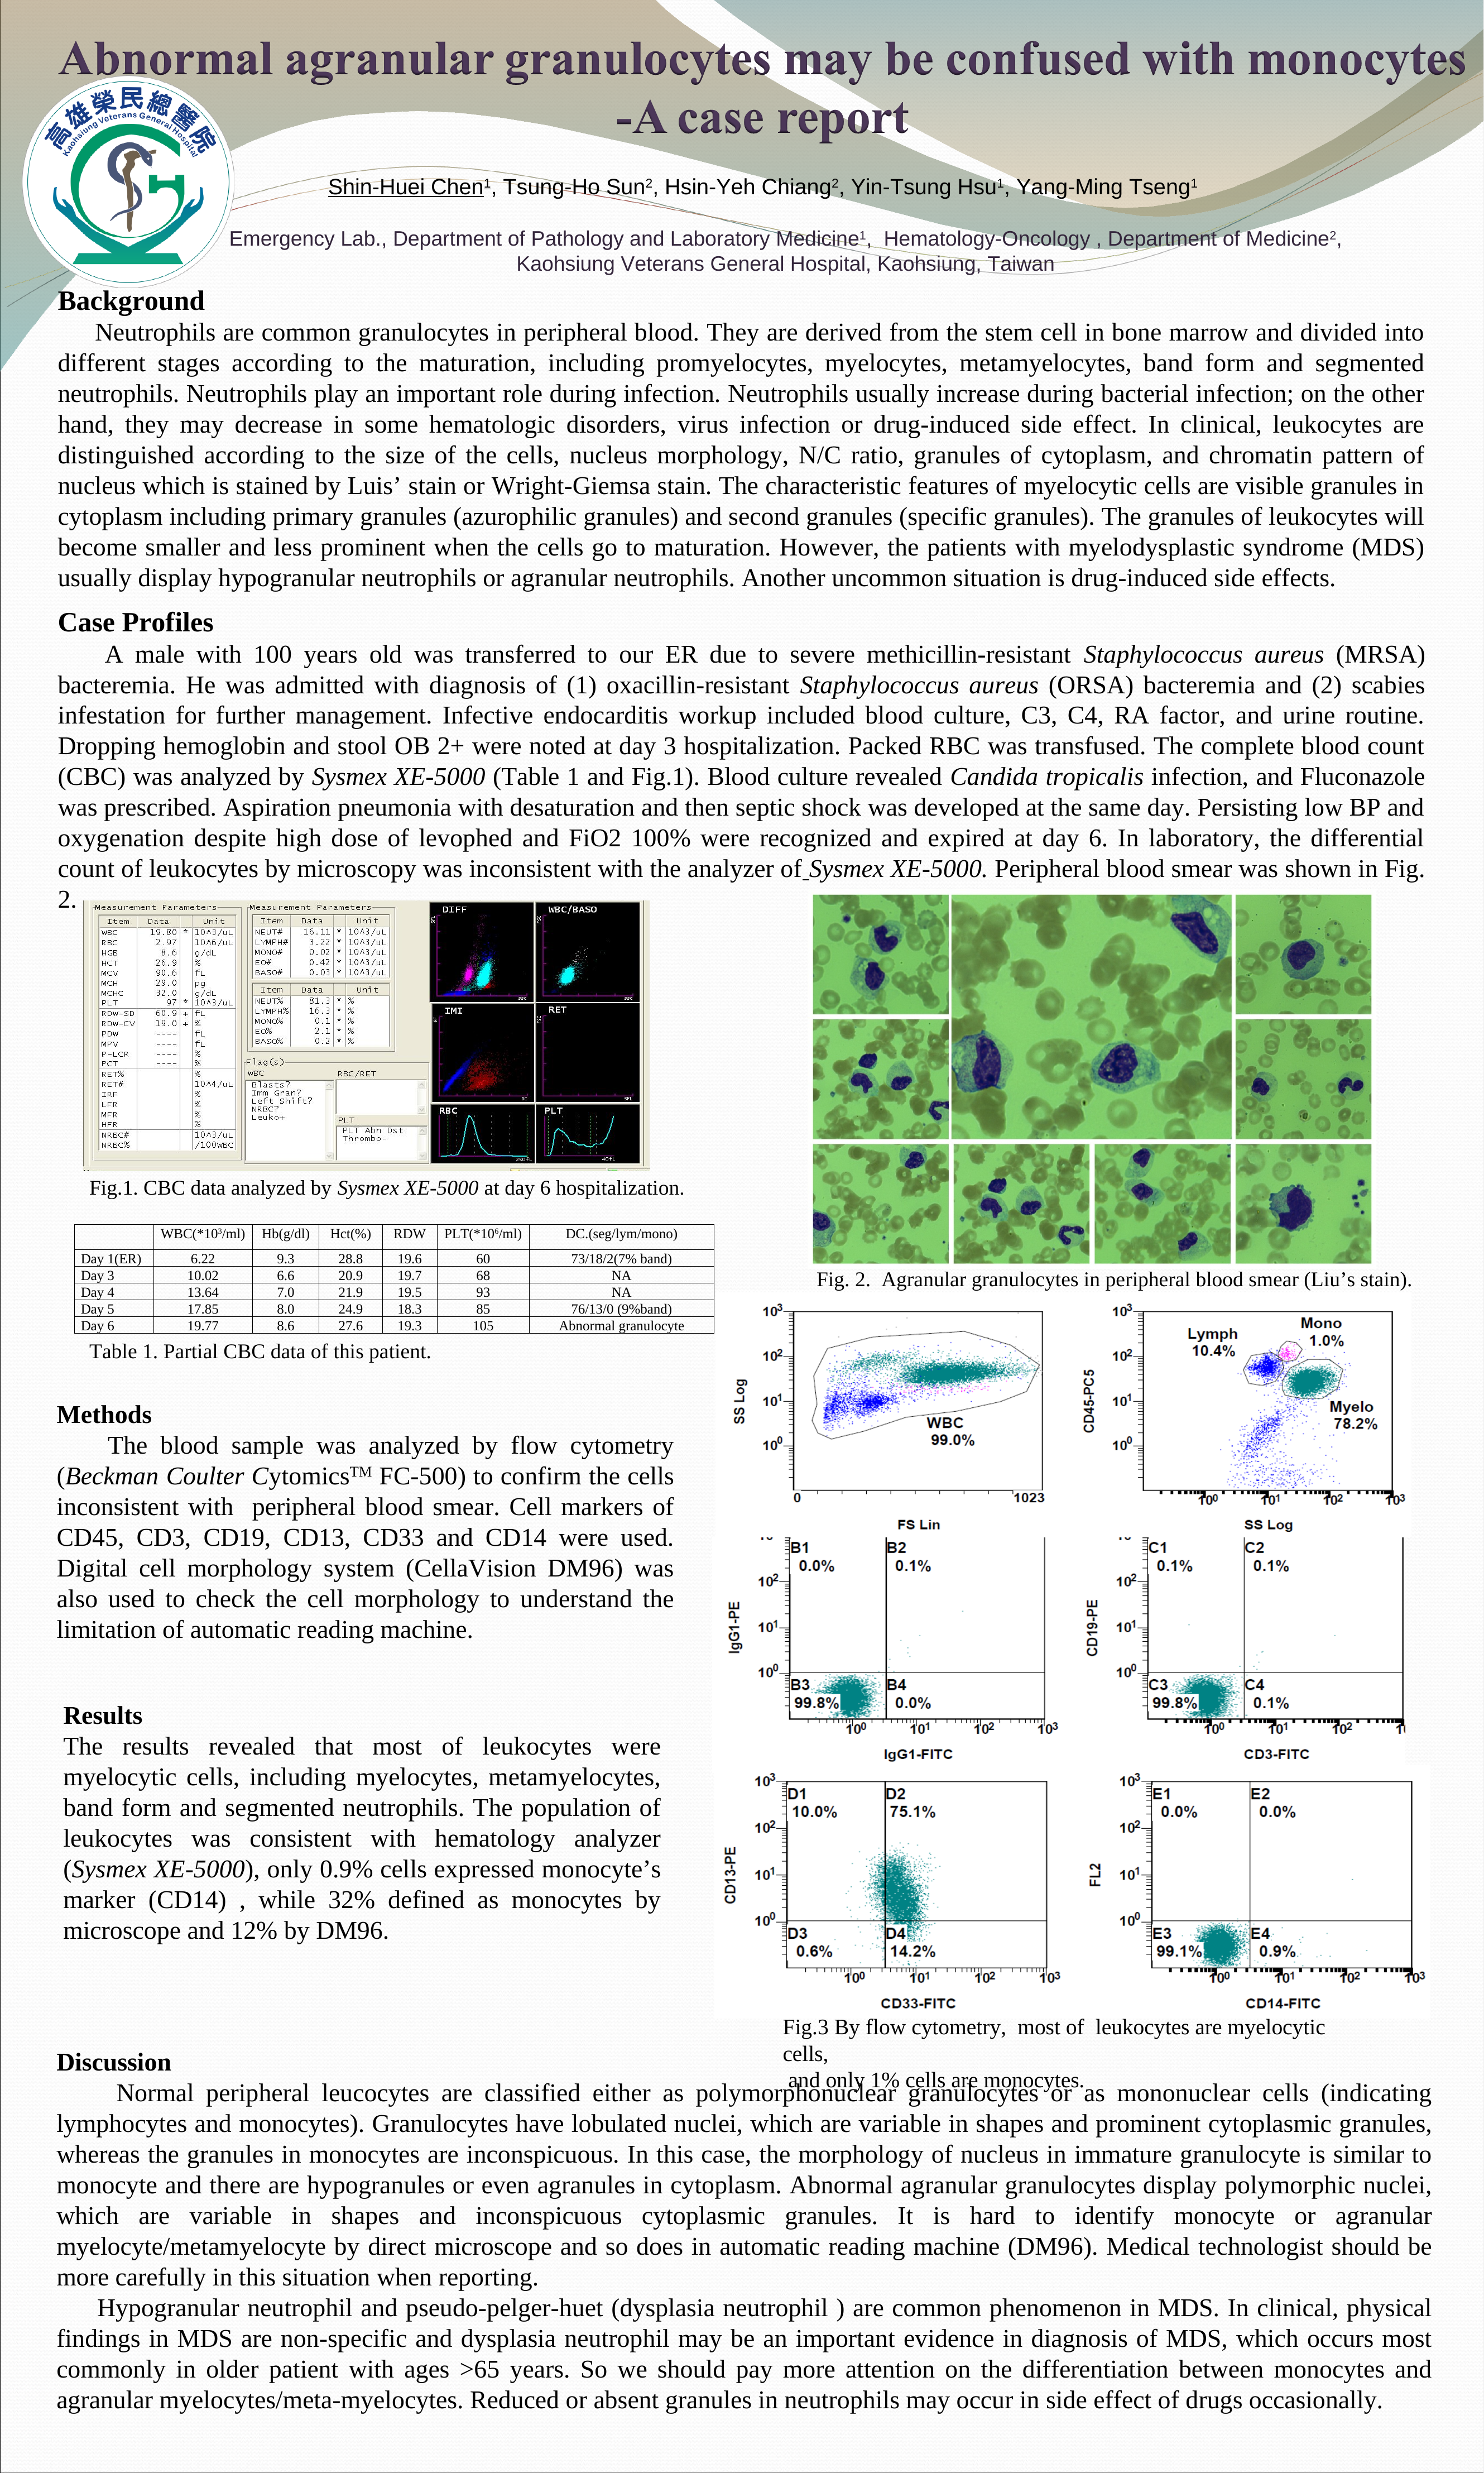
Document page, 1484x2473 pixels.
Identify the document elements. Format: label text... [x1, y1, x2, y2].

table_cell 21.9 [319, 1283, 382, 1300]
text_box Shin-Huei Chen1, Tsung-Ho Sun2, Hsin-Yeh Chiang2, Yin-Tsung Hsu1, Yang-Ming Tseng1 [319, 174, 1207, 203]
table_cell Abnormal granulocyte [530, 1317, 714, 1333]
text_box Discussion Normal peripheral leucocytes are classified either as polymorphonuclear granulocytes or as mononuclear cells (indicating lymphocytes and monocytes). Granulocytes have lobulated nuclei, which are variable in shapes and prominent cytoplasmic granules, whereas the granules in monocytes are inconspicuous. In this case, the morphology of nucleus in immature granulocyte is similar to monocyte and there are hypogranules or even agranules in cytoplasm. Abnormal agranular granulocytes display polymorphic nuclei, which are variable in shapes and inconspicuous cytoplasmic granules. It is hard to identify monocyte or agranular myelocyte/metamyelocyte by direct microscope and so does in automatic reading machine (DM96). Medical technologist should be more carefully in this situation when reporting. Hypogranular neutrophil and pseudo-pelger-huet (dysplasia neutrophil ) are common phenomenon in MDS. In clinical, physical findings in MDS are non-specific and dysplasia neutrophil may be an important evidence in diagnosis of MDS, which occurs most commonly in older patient with ages >65 years. So we should pay more attention on the differentiation between monocytes and agranular myelocytes/meta-myelocytes. Reduced or absent granules in neutrophils may occur in side effect of drugs occasionally. [48, 2041, 1442, 2418]
table_cell 19.7 [383, 1267, 437, 1283]
table_cell Day 6 [75, 1317, 153, 1333]
table_cell 9.3 [253, 1250, 319, 1266]
table_cell NA [530, 1283, 714, 1300]
table_header [75, 1225, 153, 1249]
table_cell 6.22 [154, 1250, 252, 1266]
table_header Hct(%) [319, 1225, 382, 1249]
table_header WBC(*103/ml) [154, 1225, 252, 1249]
text_box Case Profiles A male with 100 years old was transferred to our ER due to severe methicillin-resistant Staphylococcus aureus (MRSA) bacteremia. He was admitted with diagnosis of (1) oxacillin-resistant Staphylococcus aureus (ORSA) bacteremia and (2) scabies infestation for further management. Infective endocarditis workup included blood culture, C3, C4, RA factor, and urine routine. Dropping hemoglobin and stool OB 2+ were noted at day 3 hospitalization. Packed RBC was transfused. The complete blood count (CBC) was analyzed by Sysmex XE-5000 (Table 1 and Fig.1). Blood culture revealed Candida tropicalis infection, and Fluconazole was prescribed. Aspiration pneumonia with desaturation and then septic shock was developed at the same day. Persisting low BP and oxygenation despite high dose of levophed and FiO2 100% were recognized and expired at day 6. In laboratory, the differential count of leukocytes by microscopy was inconsistent with the analyzer of Sysmex XE-5000. Peripheral blood smear was shown in Fig. 2. [49, 599, 1434, 918]
table_cell 19.5 [383, 1283, 437, 1300]
text_box Fig. 2. Agranular granulocytes in peripheral blood smear (Liu’s stain). [808, 1261, 1429, 1295]
table_cell 105 [438, 1317, 529, 1333]
text_box Methods The blood sample was analyzed by flow cytometry (Beckman Coulter CytomicsTM FC-500) to confirm the cells inconsistent with peripheral blood smear. Cell markers of CD45, CD3, CD19, CD13, CD33 and CD14 were used. Digital cell morphology system (CellaVision DM96) was also used to check the cell morphology to understand the limitation of automatic reading machine. [48, 1393, 683, 1647]
table_cell 27.6 [319, 1317, 382, 1333]
text_box Emergency Lab., Department of Pathology and Laboratory Medicine1, Hematology-Oncology , Department of Medicine2, Kaohsiung Veterans General Hospital, Kaohsiung, Taiwan [214, 221, 1357, 280]
table_cell Day 5 [75, 1300, 153, 1316]
table_cell 8.0 [253, 1300, 319, 1316]
table_cell 18.3 [383, 1300, 437, 1316]
table_cell 93 [438, 1283, 529, 1300]
table_cell 10.02 [154, 1267, 252, 1283]
table_cell 6.6 [253, 1267, 319, 1283]
table_cell Day 3 [75, 1267, 153, 1283]
table_cell 76/13/0 (9%band) [530, 1300, 714, 1316]
table_cell 8.6 [253, 1317, 319, 1333]
table_cell NA [530, 1267, 714, 1283]
text_box Results The results revealed that most of leukocytes were myelocytic cells, including myelocytes, metamyelocytes, band form and segmented neutrophils. The population of leukocytes was consistent with hematology analyzer (Sysmex XE-5000), only 0.9% cells expressed monocyte’s marker (CD14) , while 32% defined as monocytes by microscope and 12% by DM96. [55, 1694, 670, 1949]
text_box Fig.1. CBC data analyzed by Sysmex XE-5000 at day 6 hospitalization. [81, 1170, 694, 1204]
table_cell 19.3 [383, 1317, 437, 1333]
table_cell 19.77 [154, 1317, 252, 1333]
table_cell Day 1(ER) [75, 1250, 153, 1266]
table_cell Day 4 [75, 1283, 153, 1300]
picture [0, 0, 1484, 2473]
table_cell 20.9 [319, 1267, 382, 1283]
table_header RDW [383, 1225, 437, 1249]
text_box Background Neutrophils are common granulocytes in peripheral blood. They are derived from the stem cell in bone marrow and divided into different stages according to the maturation, including promyelocytes, myelocytes, metamyelocytes, band form and segmented neutrophils. Neutrophils play an important role during infection. Neutrophils usually increase during bacterial infection; on the other hand, they may decrease in some hematologic disorders, virus infection or drug-induced side effect. In clinical, leukocytes are distinguished according to the size of the cells, nucleus morphology, N/C ratio, granules of cytoplasm, and chromatin pattern of nucleus which is stained by Luis’ stain or Wright-Giemsa stain. The characteristic features of myelocytic cells are visible granules in cytoplasm including primary granules (azurophilic granules) and second granules (specific granules). The granules of leukocytes will become smaller and less prominent when the cells go to maturation. However, the patients with myelodysplastic syndrome (MDS) usually display hypogranular neutrophils or agranular neutrophils. Another uncommon situation is drug-induced side effects. [49, 277, 1434, 596]
table_header DC.(seg/lym/mono) [530, 1225, 714, 1249]
table_header PLT(*106/ml) [438, 1225, 529, 1249]
table_cell 19.6 [383, 1250, 437, 1266]
table_cell 73/18/2(7% band) [530, 1250, 714, 1266]
text_box Table 1. Partial CBC data of this patient. [81, 1333, 441, 1367]
table_cell 24.9 [319, 1300, 382, 1316]
table_header Hb(g/dl) [253, 1225, 319, 1249]
table_cell 60 [438, 1250, 529, 1266]
table_cell 28.8 [319, 1250, 382, 1266]
table_cell 17.85 [154, 1300, 252, 1316]
text_box Fig.3 By flow cytometry, most of leukocytes are myelocytic cells, and only 1% cells are monocytes. [774, 2019, 1383, 2097]
table_cell 68 [438, 1267, 529, 1283]
table_cell 85 [438, 1300, 529, 1316]
table_cell 7.0 [253, 1283, 319, 1300]
table_cell 13.64 [154, 1283, 252, 1300]
